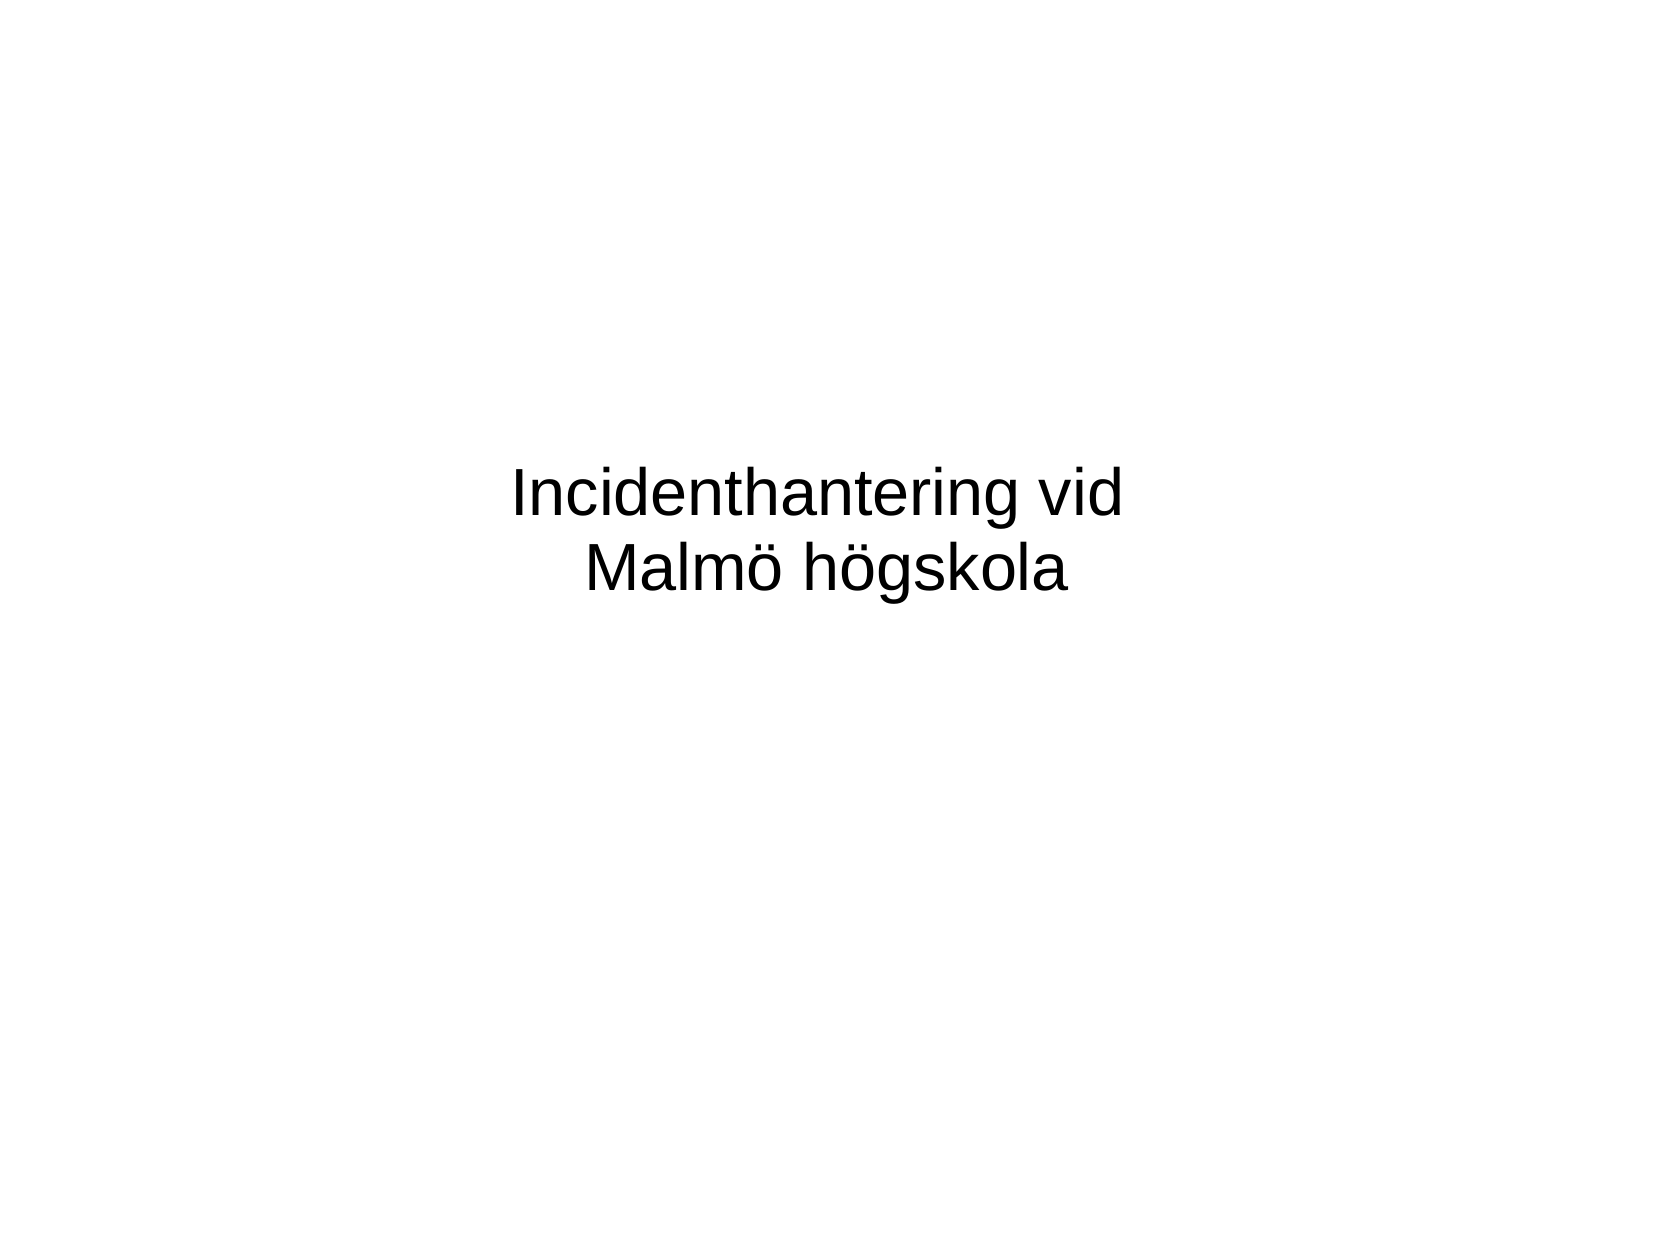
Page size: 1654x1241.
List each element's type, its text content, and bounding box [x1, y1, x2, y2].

subtitle Incidenthantering vid Malmö högskola [82, 49, 1571, 1010]
